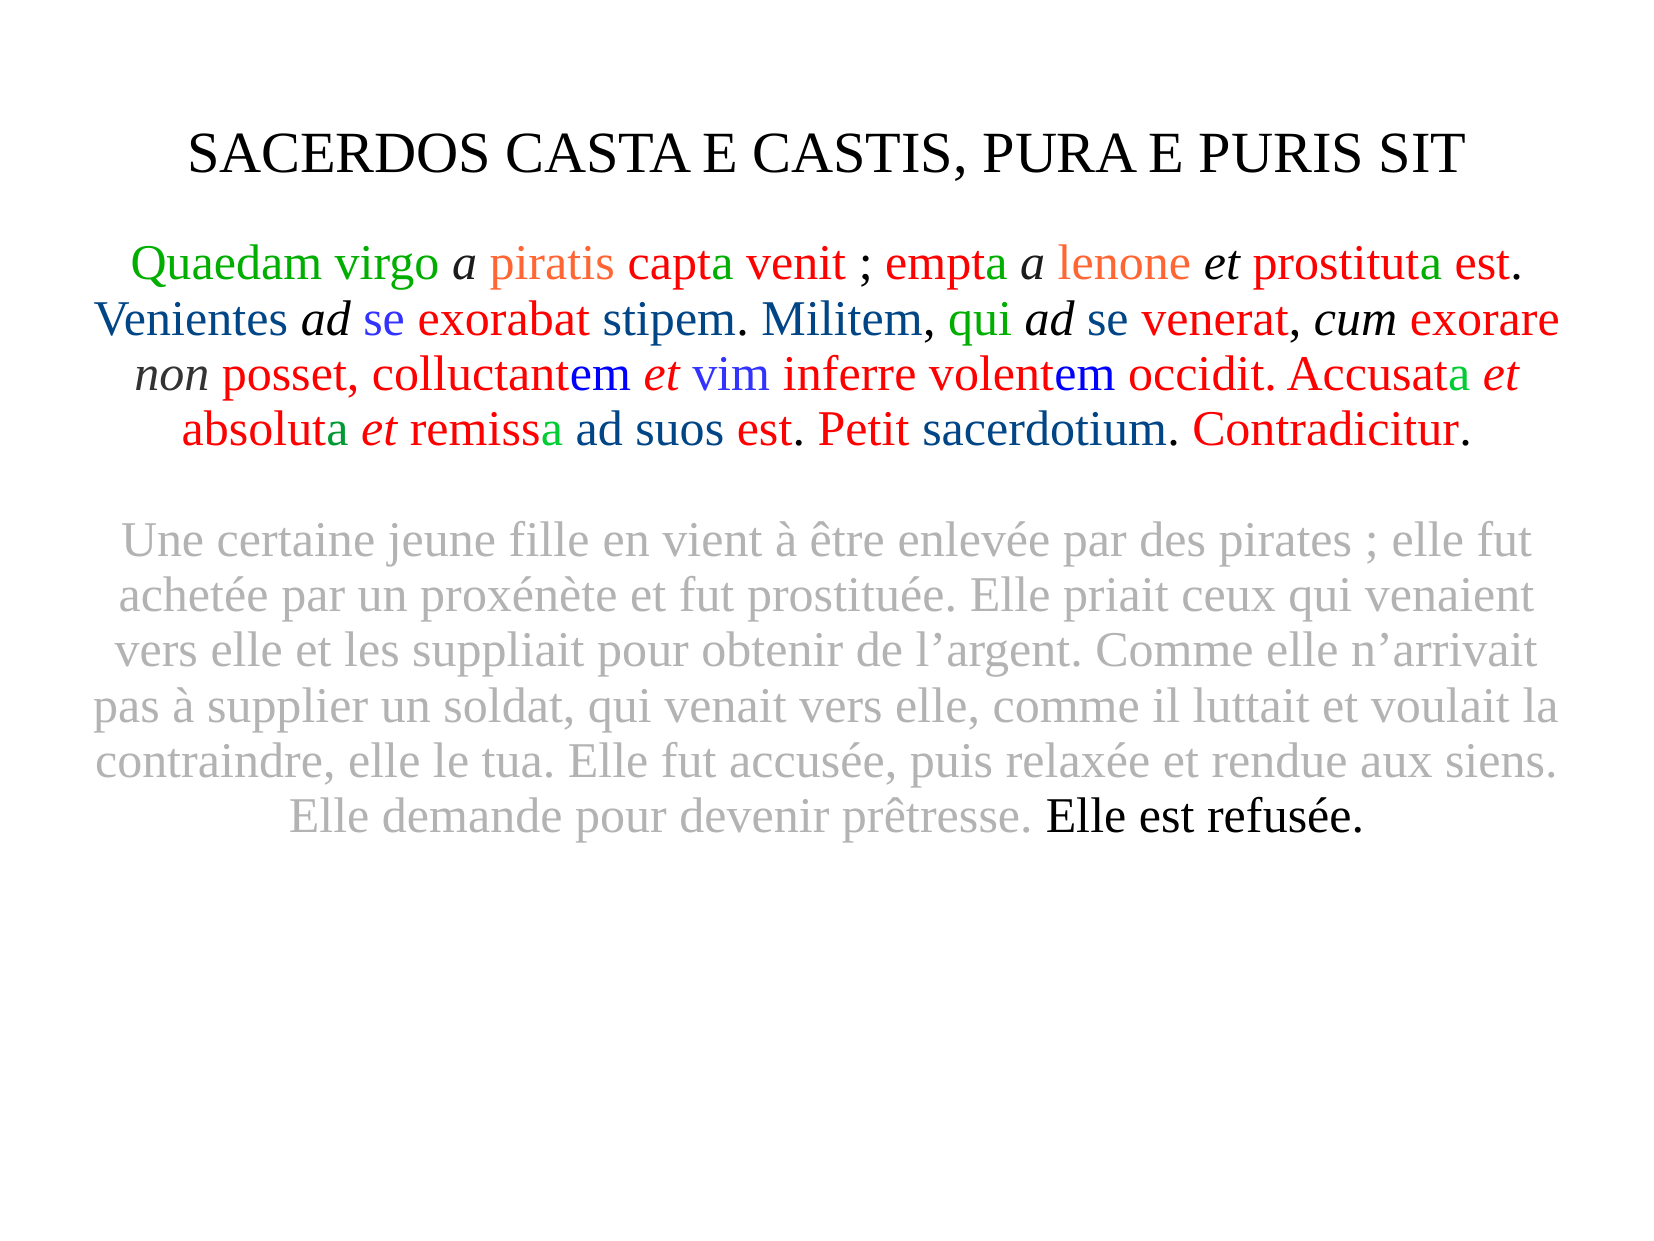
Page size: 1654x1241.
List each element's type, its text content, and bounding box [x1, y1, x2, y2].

title SACERDOS CASTA E CASTIS, PURA E PURIS SIT [82, 49, 1571, 227]
subtitle Quaedam virgo a piratis capta venit ; empta a lenone et prostituta est. Venientes ad se exorabat stipem. Militem, qui ad se venerat, cum exorare non posset, colluctantem et vim inferre volentem occidit. Accusata et absoluta et remissa ad suos est. Petit sacerdotium. Contradicitur. Une certaine jeune fille en vient à être enlevée par des pirates ; elle fut achetée par un proxénète et fut prostituée. Elle priait ceux qui venaient vers elle et les suppliait pour obtenir de l’argent. Comme elle n’arrivait pas à supplier un soldat, qui venait vers elle, comme il luttait et voulait la contraindre, elle le tua. Elle fut accusée, puis relaxée et rendue aux siens. Elle demande pour devenir prêtresse. Elle est refusée. [82, 227, 1571, 1072]
